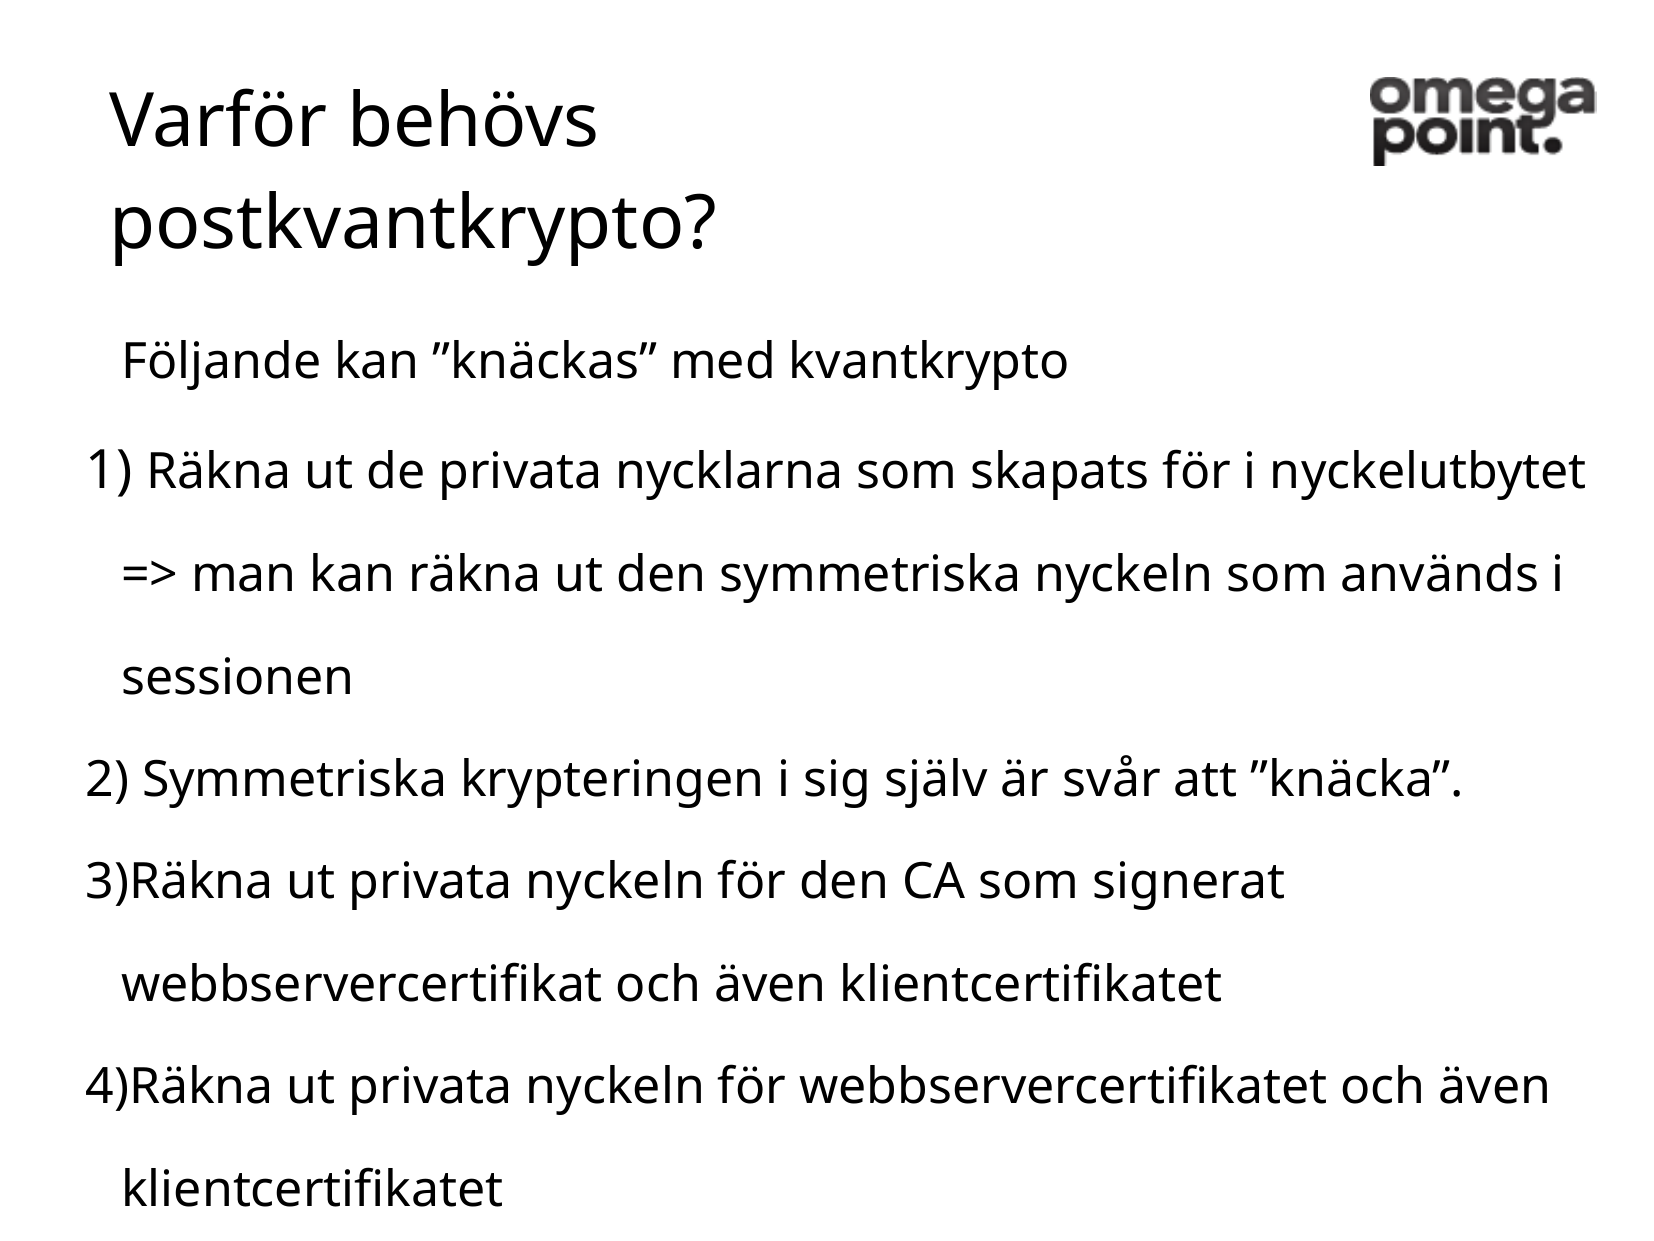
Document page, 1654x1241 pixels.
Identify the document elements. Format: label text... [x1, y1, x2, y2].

text_box Varför behövs postkvantkrypto? [94, 59, 1219, 261]
text_box Följande kan ”knäckas” med kvantkrypto Räkna ut de privata nycklarna som skapats för i nyckelutbytet => man kan räkna ut den symmetriska nyckeln som används i sessionen Symmetriska krypteringen i sig själv är svår att ”knäcka”. Räkna ut privata nyckeln för den CA som signerat webbservercertifikat och även klientcertifikatet Räkna ut privata nyckeln för webbservercertifikatet och även klientcertifikatet Fungerar (i stort sett) på samma sätt för SSH-protokollet. Bitcoin? (SHA-256) [70, 283, 1654, 1230]
picture [1370, 77, 1597, 166]
